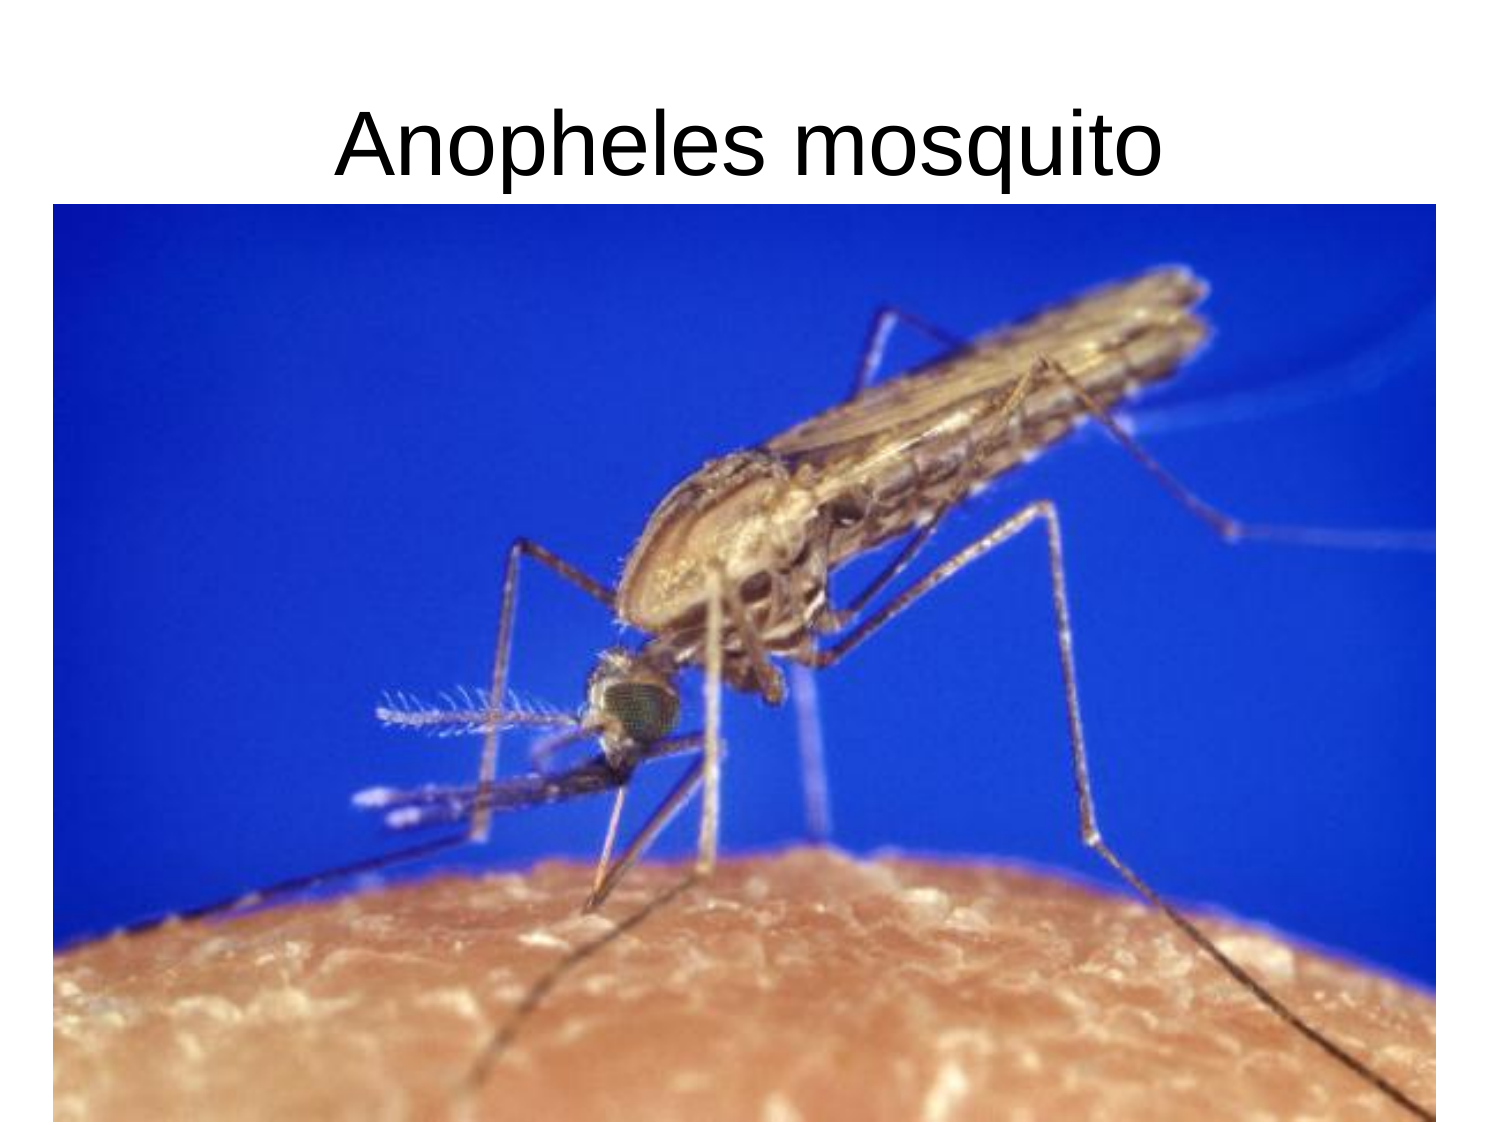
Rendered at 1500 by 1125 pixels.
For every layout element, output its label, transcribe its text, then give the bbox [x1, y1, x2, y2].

title Anopheles mosquito [75, 45, 1426, 204]
picture [53, 204, 1436, 1122]
